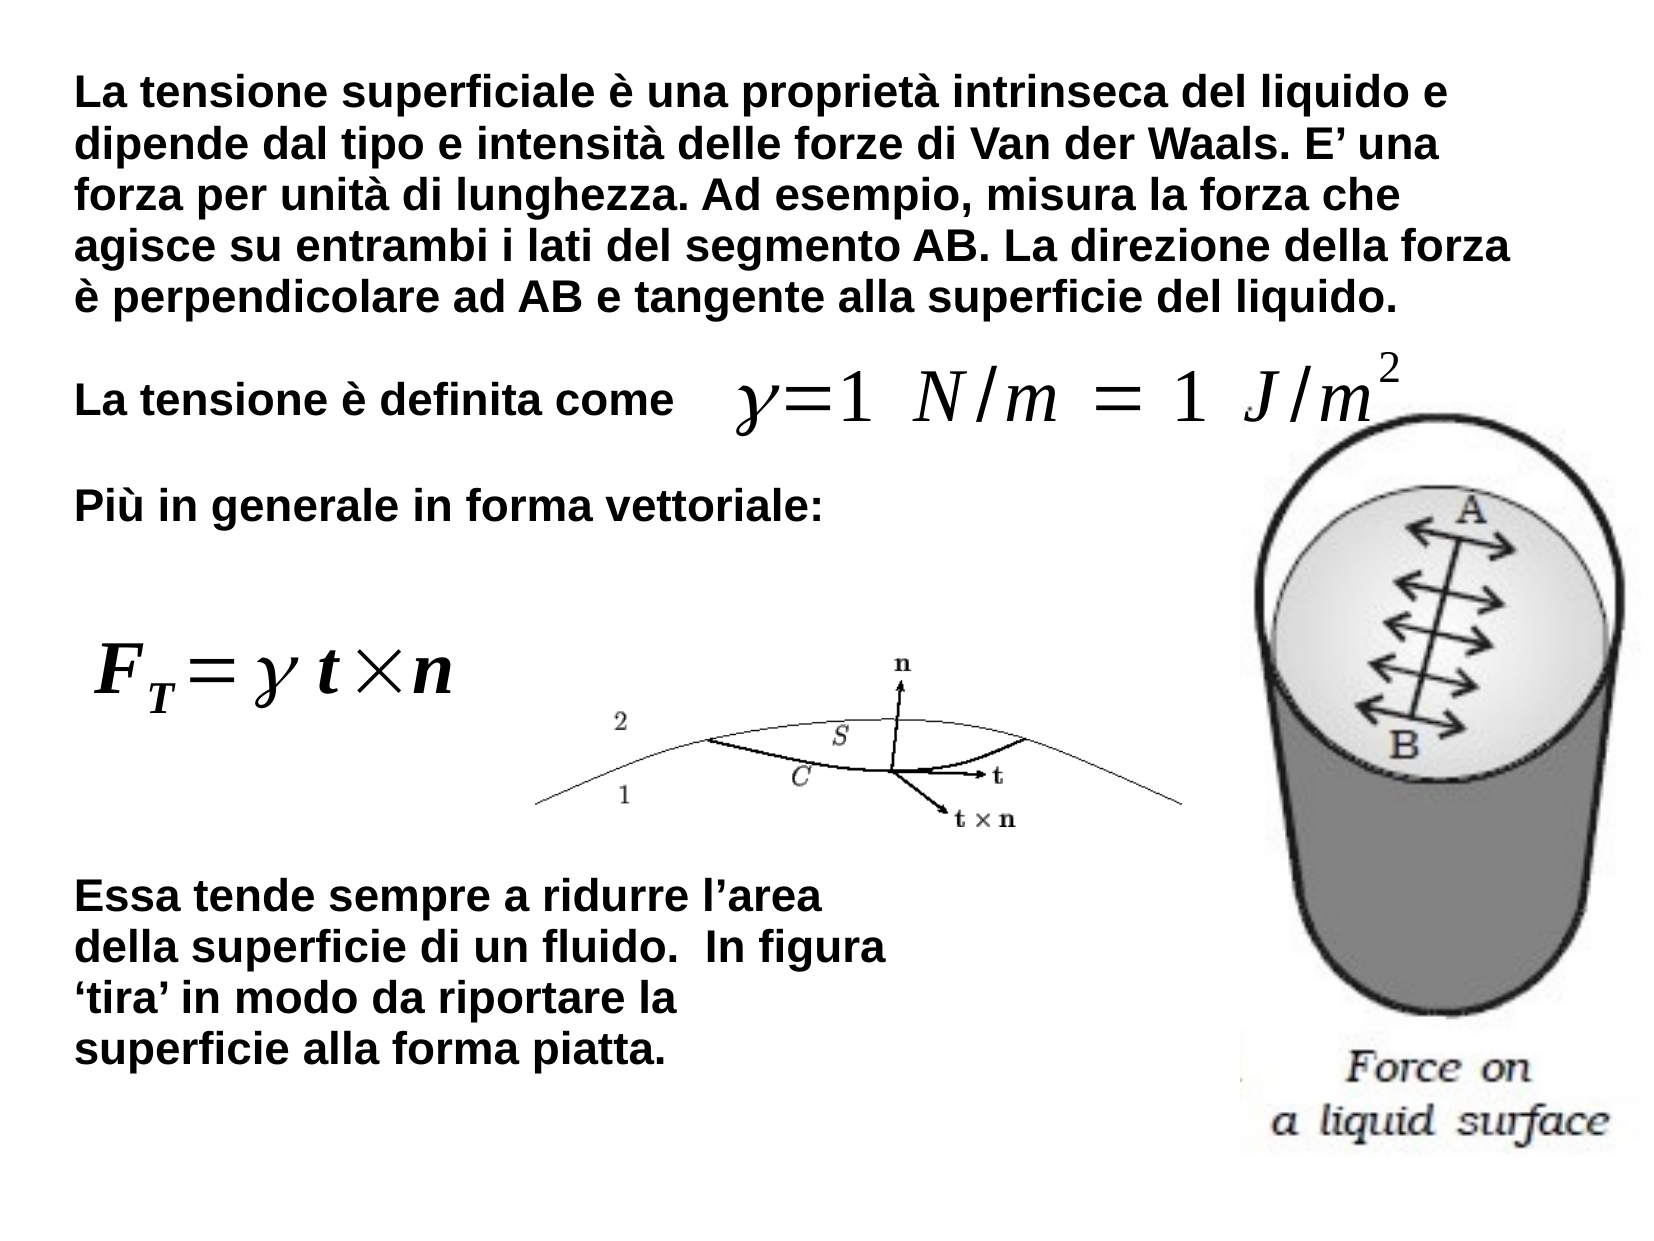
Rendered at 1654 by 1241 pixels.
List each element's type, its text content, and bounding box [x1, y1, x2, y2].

picture [1240, 402, 1654, 1158]
chart [70, 625, 474, 722]
text_box Più in generale in forma vettoriale: [59, 472, 993, 539]
text_box La tensione superficiale è una proprietà intrinseca del liquido e dipende dal tipo e intensità delle forze di Van der Waals. E’ una forza per unità di lunghezza. Ad esempio, misura la forza che agisce su entrambi i lati del segmento AB. La direzione della forza è perpendicolare ad AB e tangente alla superficie del liquido. La tensione è definita come [59, 59, 1548, 433]
chart [706, 342, 1418, 441]
text_box Essa tende sempre a ridurre l’area della superficie di un fluido. In figura ‘tira’ in modo da riportare la superficie alla forma piatta. [59, 862, 910, 1134]
picture [535, 658, 1182, 827]
